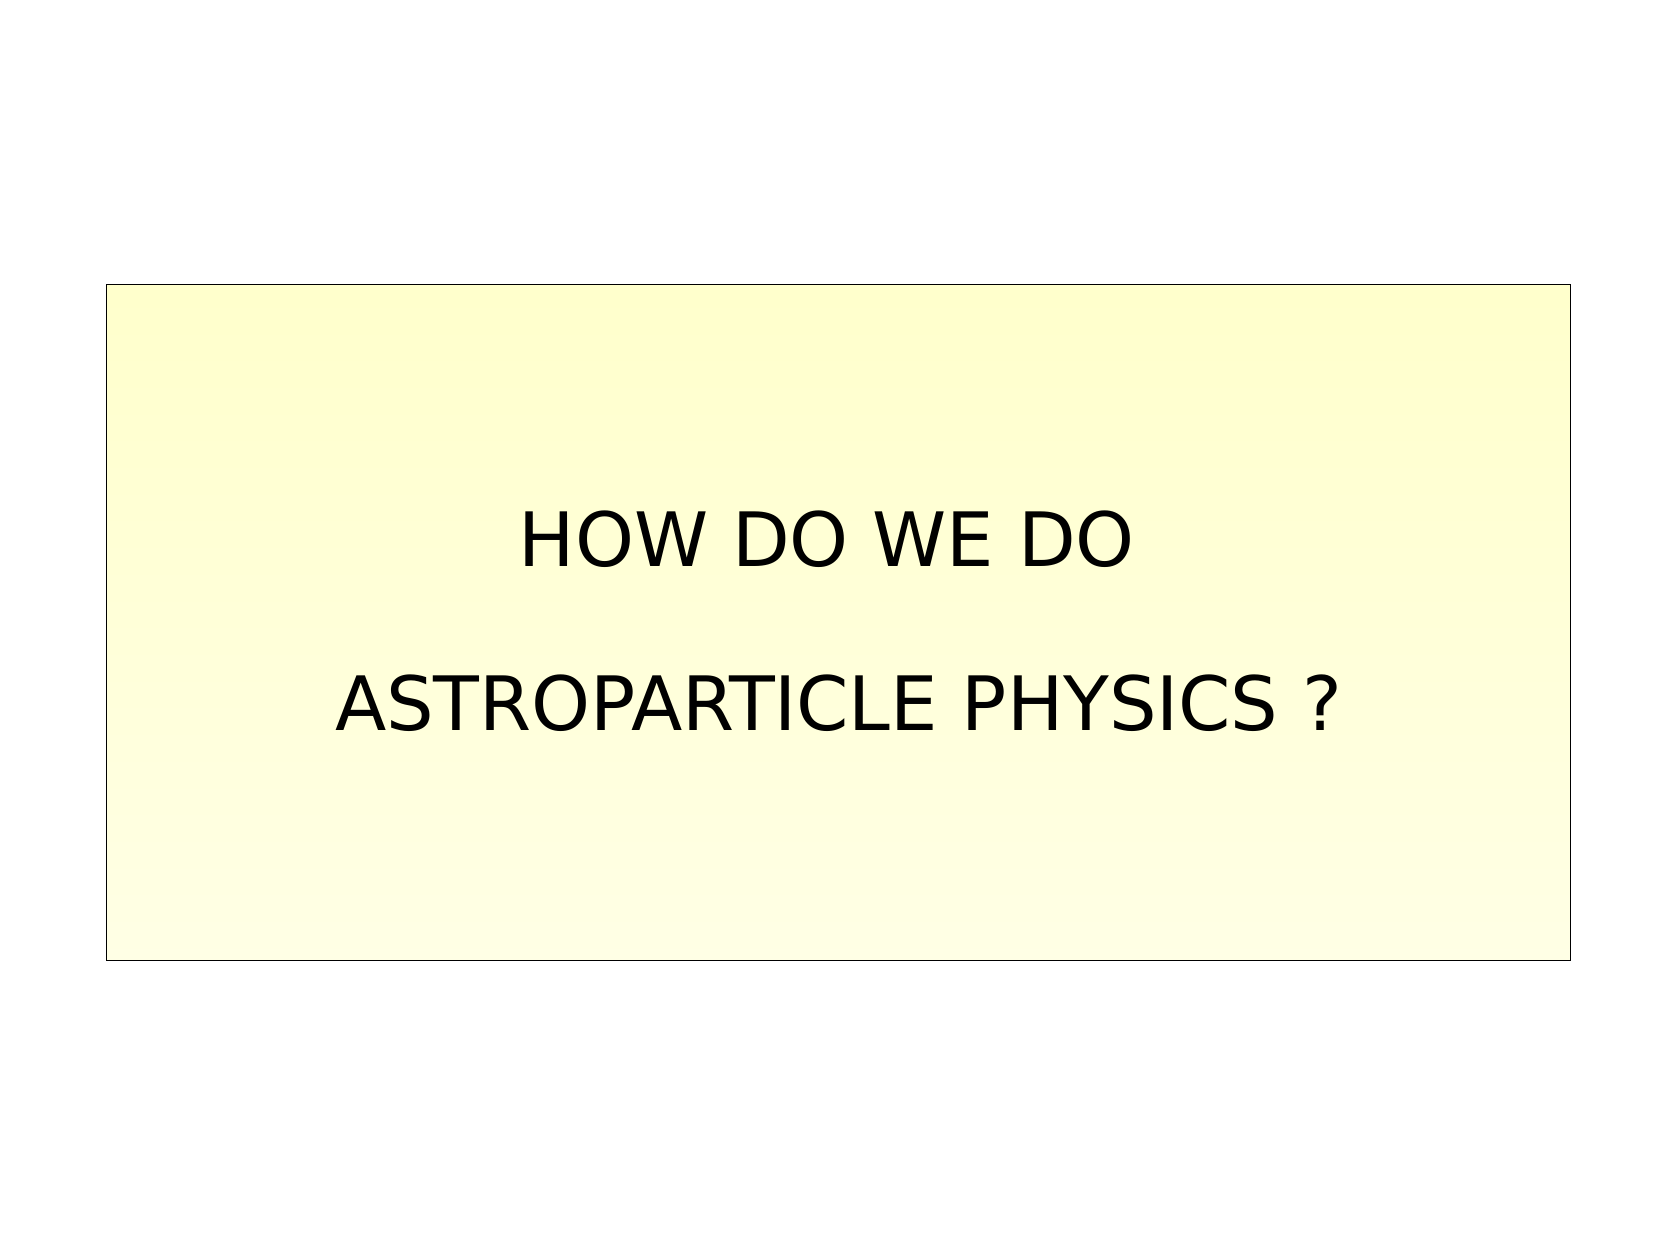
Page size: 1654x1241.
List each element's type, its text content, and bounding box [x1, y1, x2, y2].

text_box HOW DO WE DO ASTROPARTICLE PHYSICS ? [106, 284, 1571, 961]
